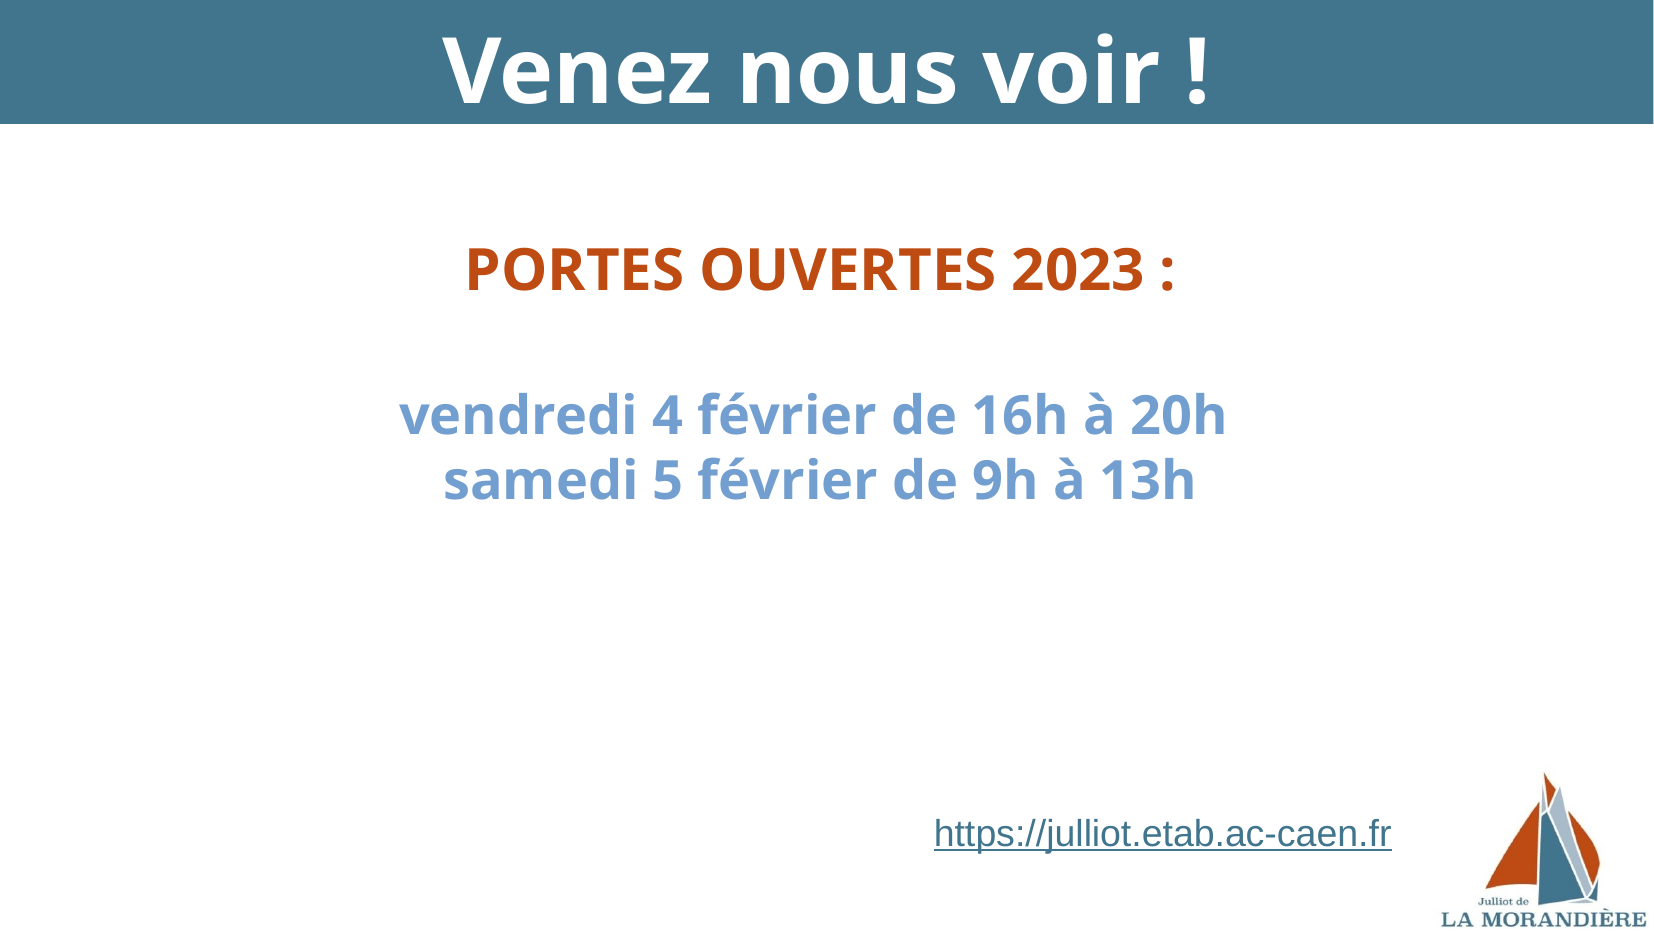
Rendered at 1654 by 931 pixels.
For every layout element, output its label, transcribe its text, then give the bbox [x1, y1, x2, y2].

text_box PORTES OUVERTES 2023 : vendredi 4 février de 16h à 20h samedi 5 février de 9h à 13h [295, 153, 1347, 447]
picture [1434, 767, 1650, 929]
text_box https://julliot.etab.ac-caen.fr [919, 803, 1418, 902]
title Venez nous voir ! [0, 0, 1654, 124]
